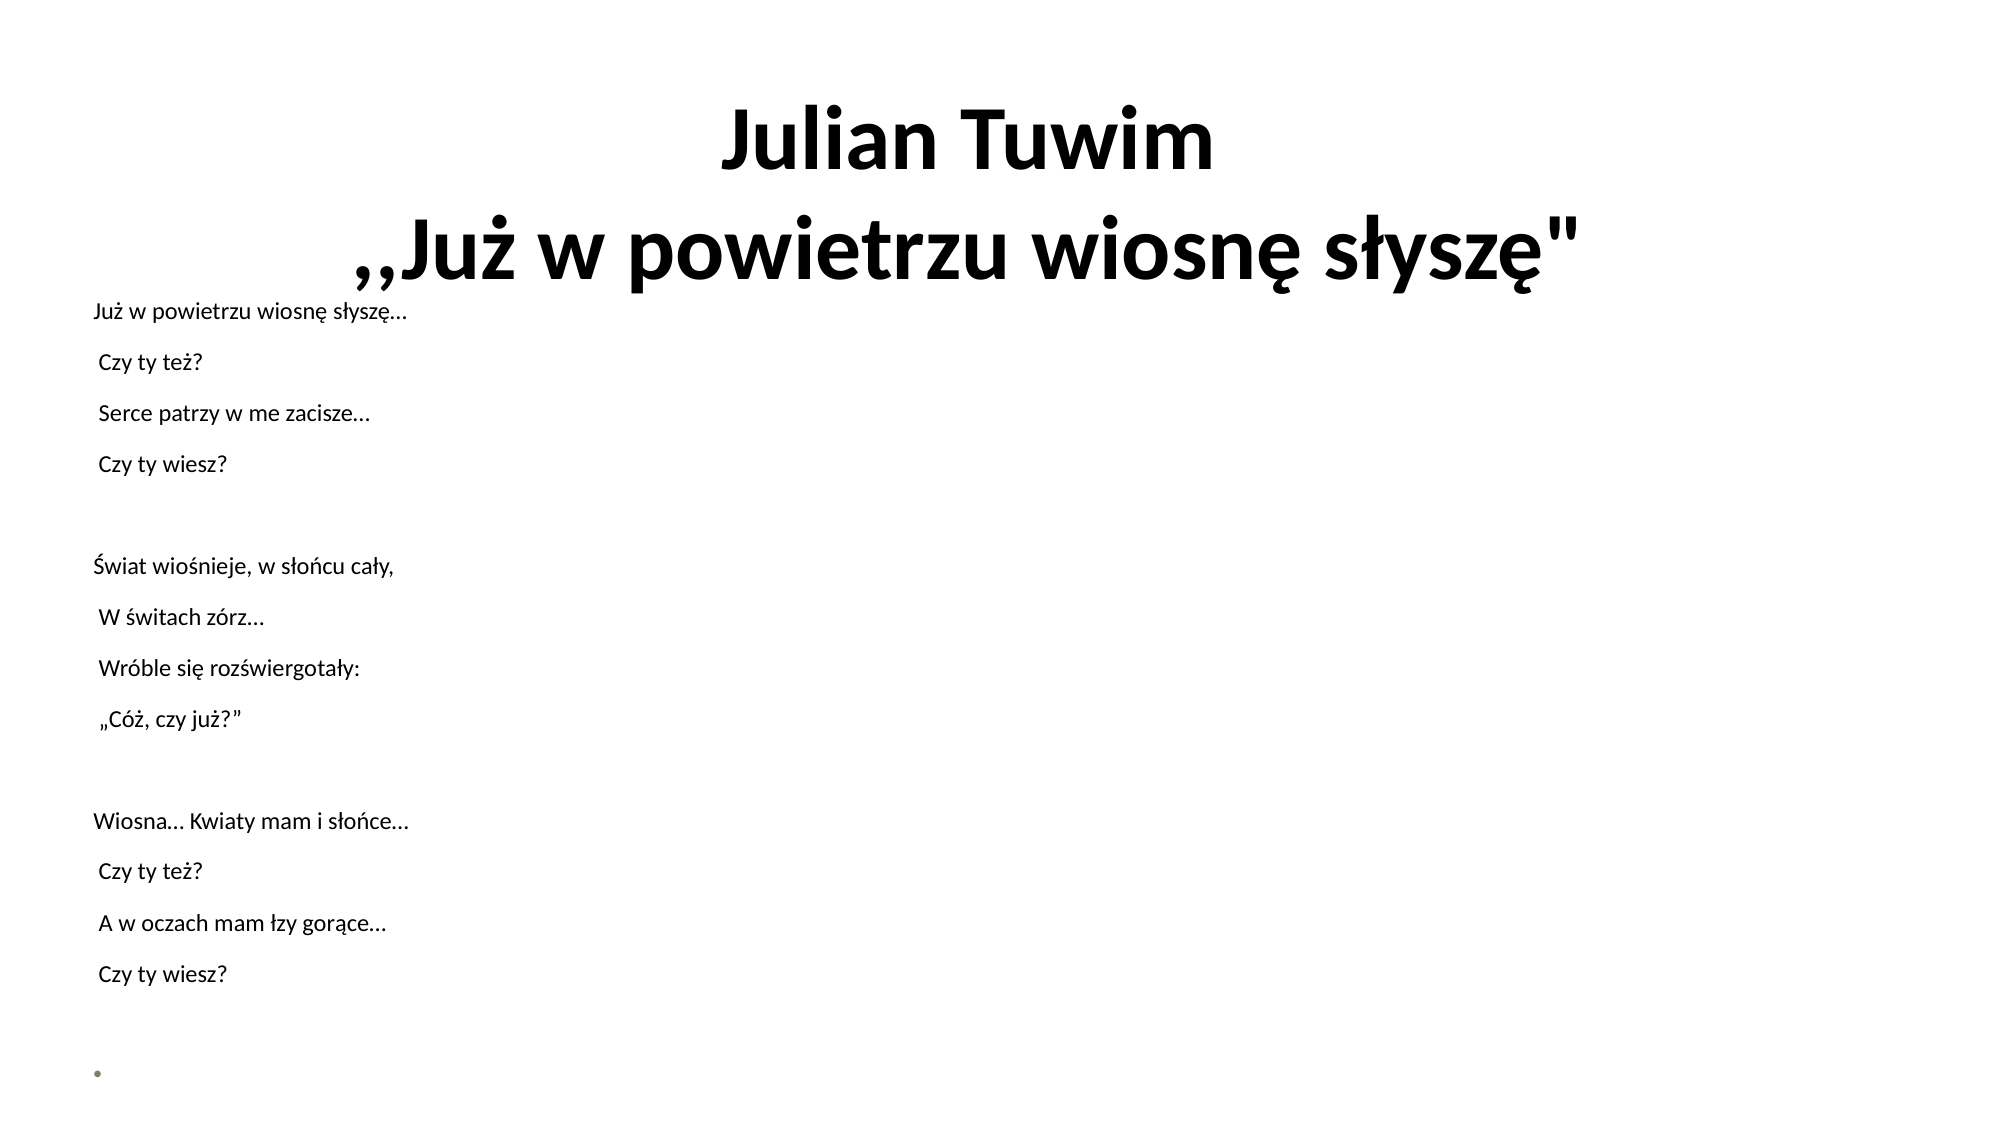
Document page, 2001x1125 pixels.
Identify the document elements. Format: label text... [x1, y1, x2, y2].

list Już w po­wie­trzu wio­snę sły­szę… Czy ty też? Ser­ce pa­trzy w me za­ci­sze… Czy ty wiesz? Świat wio­śnie­je, w słoń­cu cały, W świ­tach zórz… Wró­ble się roz­świer­go­ta­ły: „Cóż, czy już?” Wio­sna… Kwia­ty mam i słoń­ce… Czy ty też? A w oczach mam łzy go­rą­ce… Czy ty wiesz? [75, 272, 1925, 1009]
title Julian Tuwim ,,Już w powietrzu wiosnę słyszę" [75, 60, 1863, 272]
